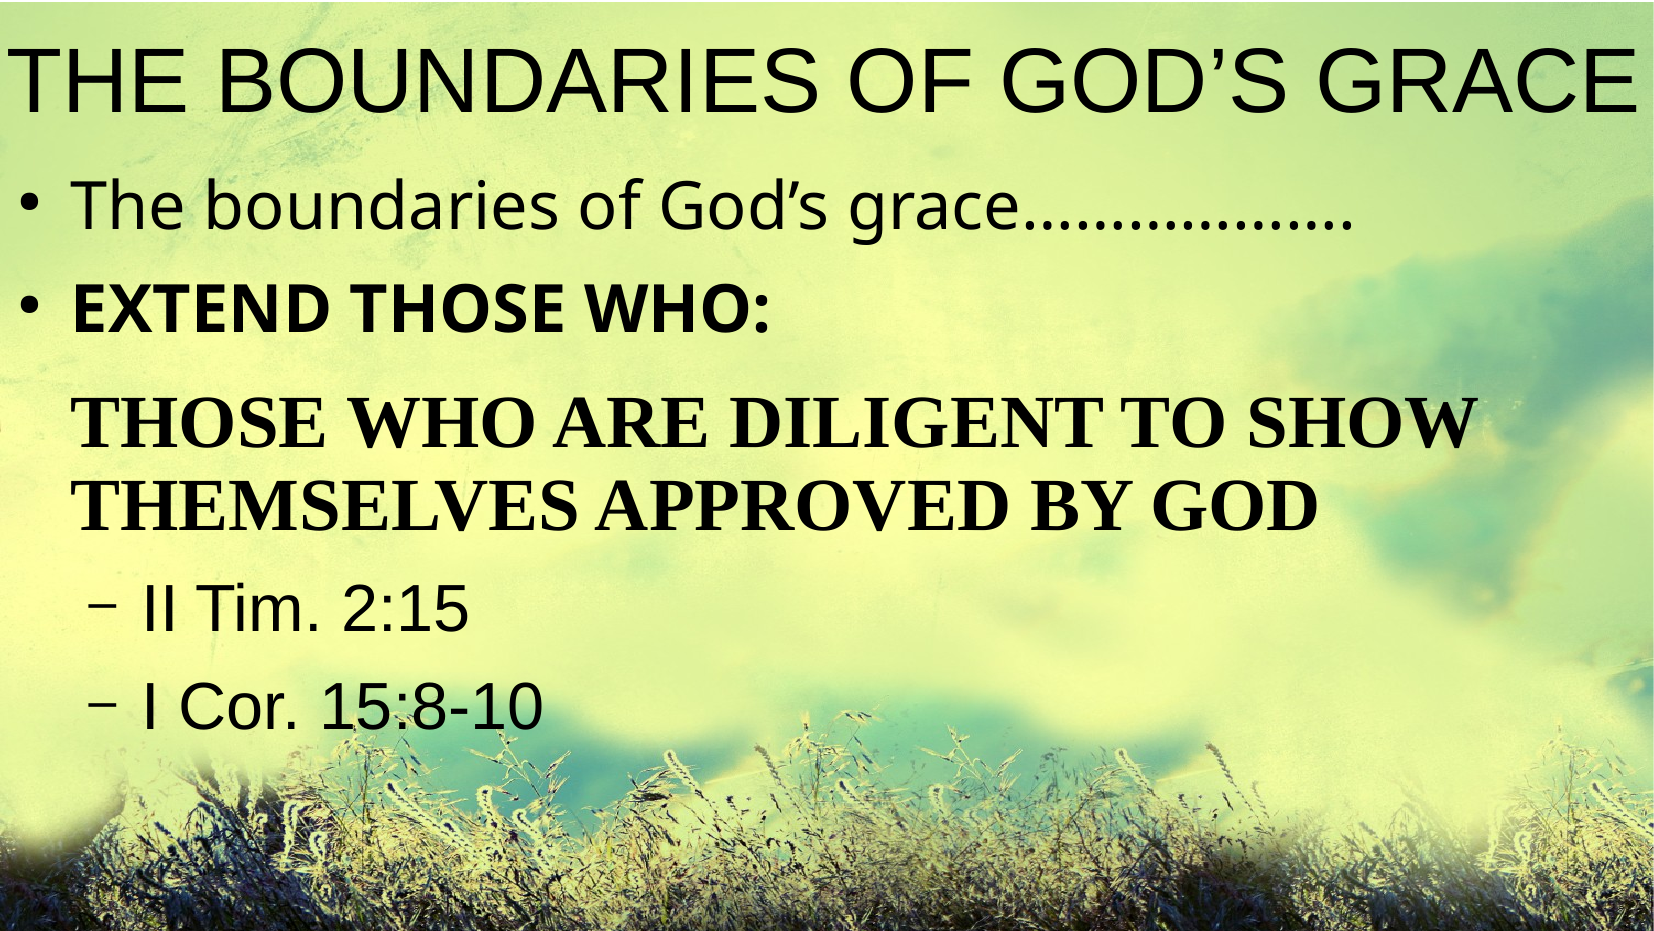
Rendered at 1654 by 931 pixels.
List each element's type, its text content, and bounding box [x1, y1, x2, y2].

picture [0, 2, 1654, 931]
list The boundaries of God’s grace………………. EXTEND THOSE WHO: THOSE WHO ARE DILIGENT TO SHOW THEMSELVES APPROVED BY GOD II Tim. 2:15 I Cor. 15:8-10 [0, 157, 1651, 826]
title THE BOUNDARIES OF GOD’S GRACE [0, 2, 1651, 157]
